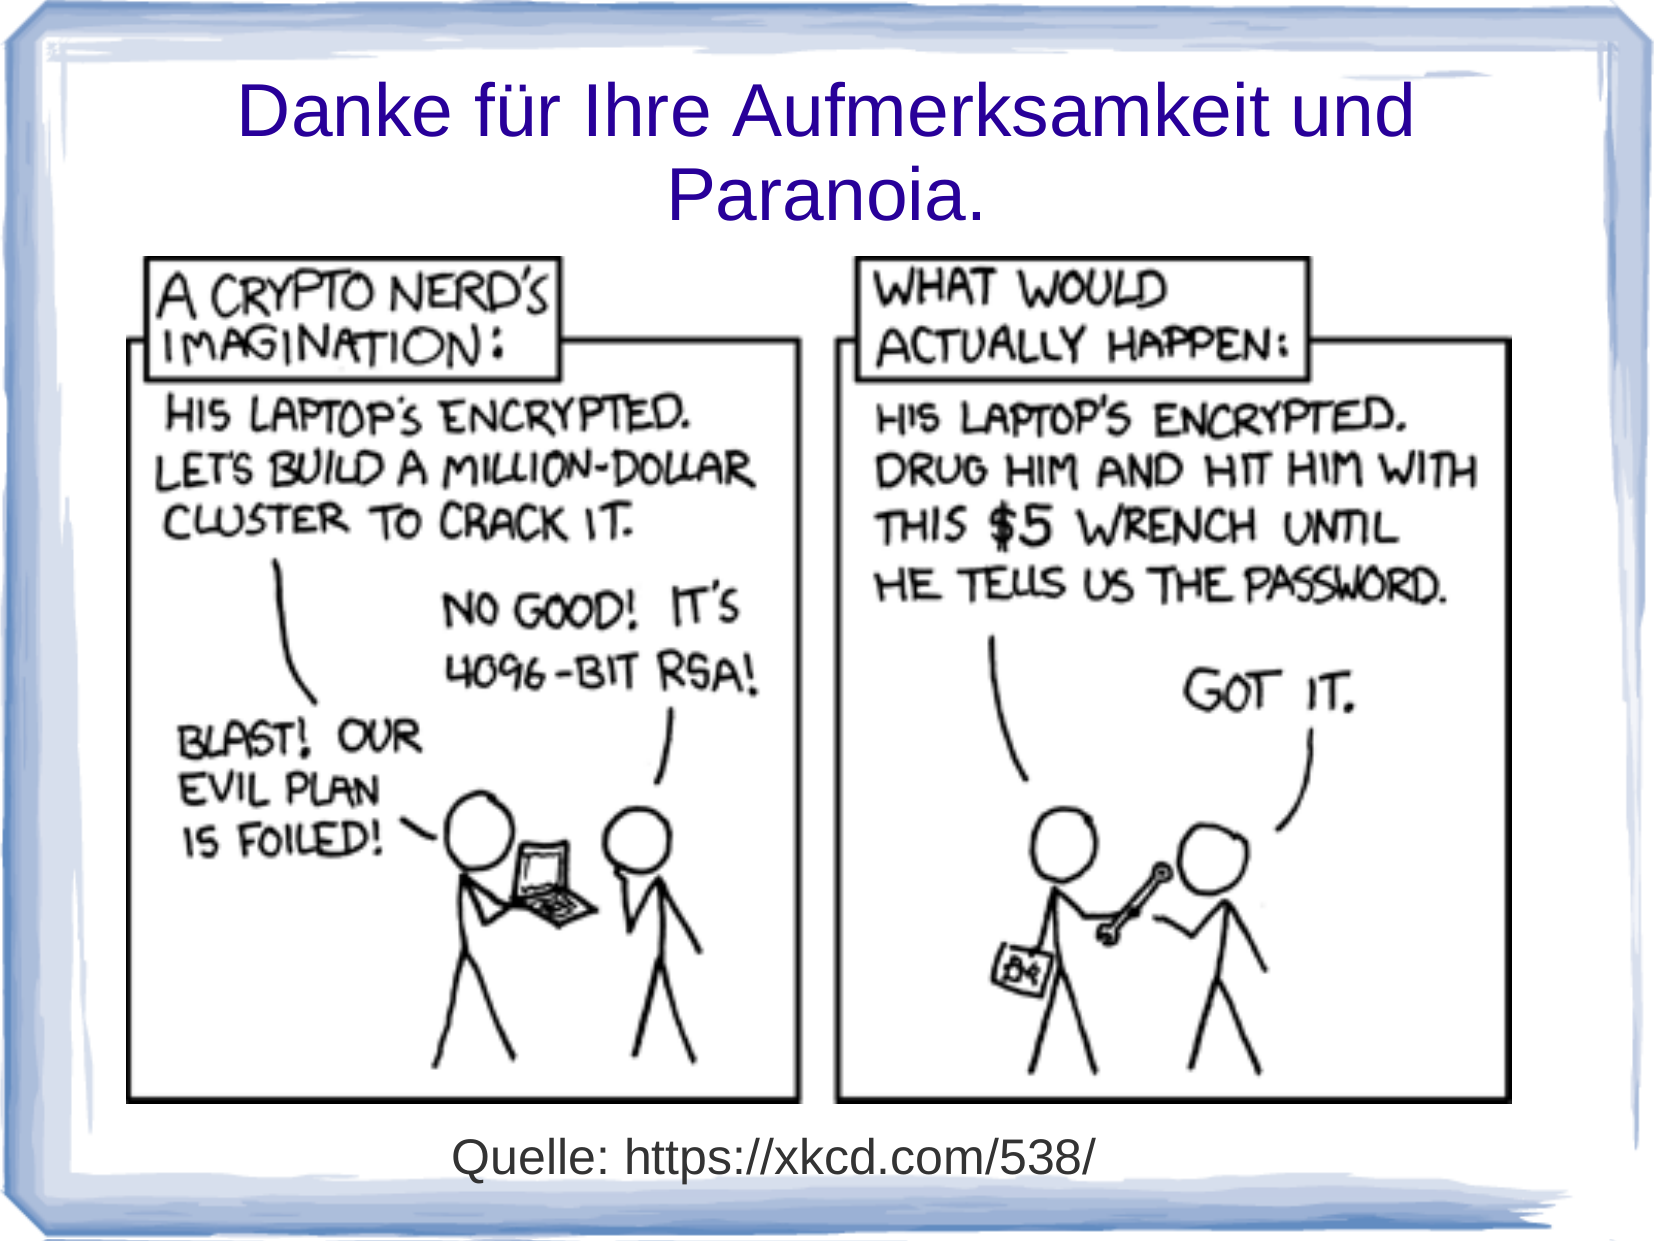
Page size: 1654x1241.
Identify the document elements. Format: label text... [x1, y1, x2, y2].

text_box Quelle: https://xkcd.com/538/ [437, 1122, 1170, 1193]
picture [0, 0, 1654, 1241]
title Danke für Ihre Aufmerksamkeit und Paranoia. [82, 49, 1571, 257]
